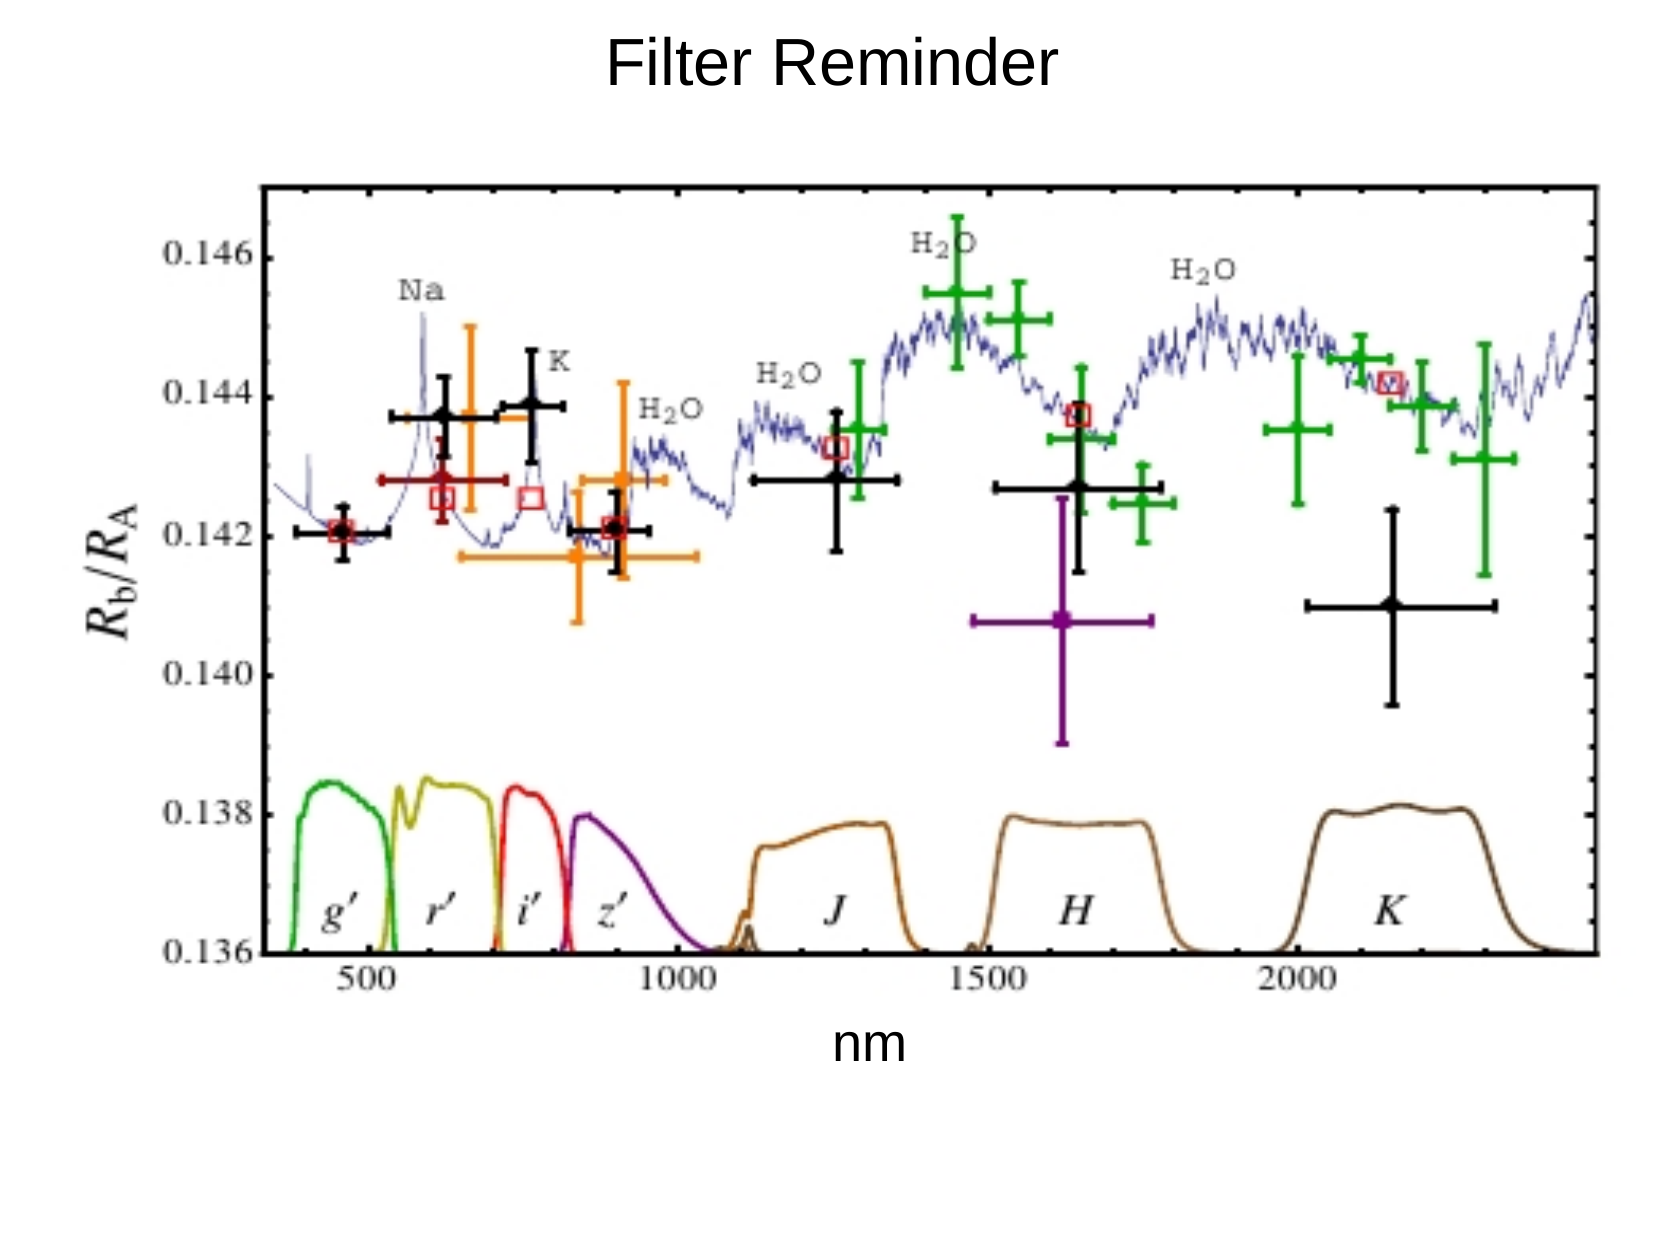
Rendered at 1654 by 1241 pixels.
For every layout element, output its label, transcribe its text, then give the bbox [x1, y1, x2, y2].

picture [11, 144, 1636, 1036]
text_box nm [585, 1005, 1156, 1081]
text_box Filter Reminder [120, 17, 1546, 108]
